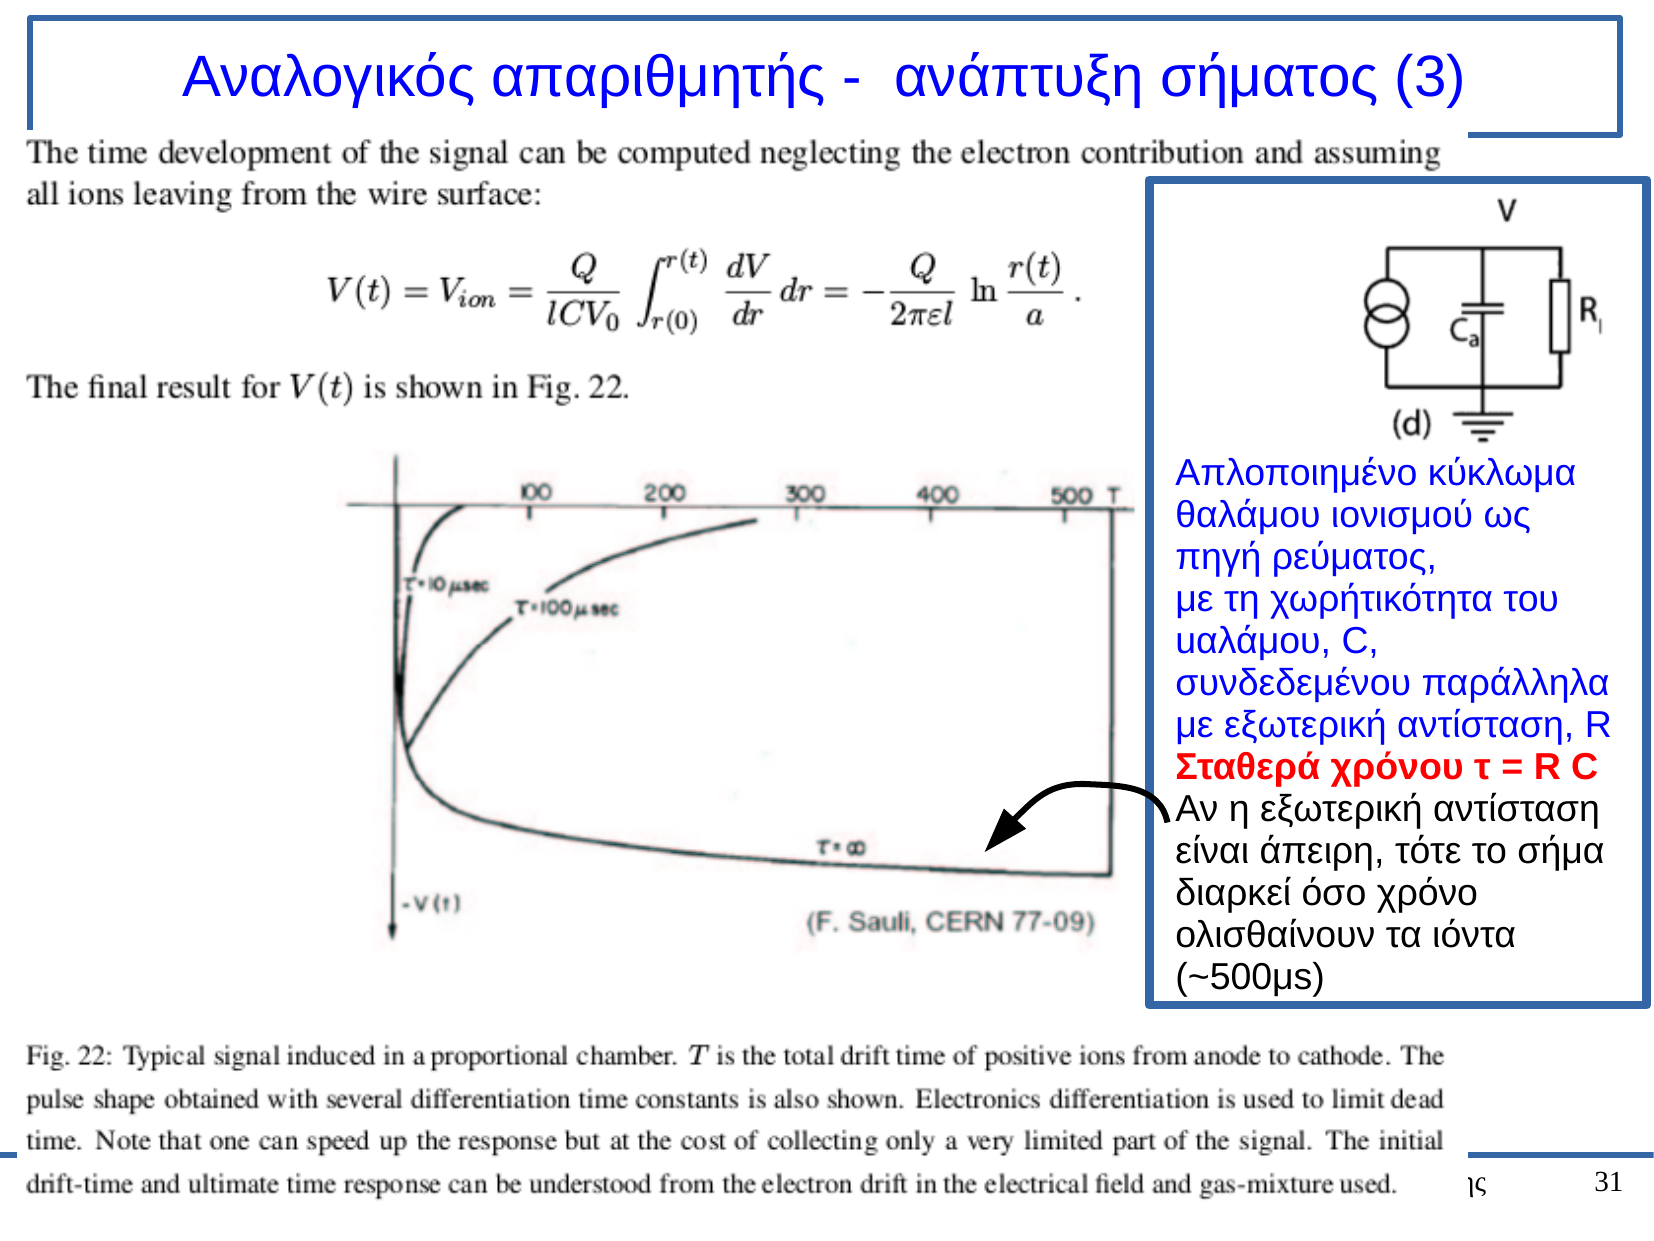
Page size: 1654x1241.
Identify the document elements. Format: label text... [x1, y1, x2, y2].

picture [1154, 184, 1609, 799]
title Αναλογικός απαριθμητής - ανάπτυξη σήματος (3) [30, 17, 1621, 136]
picture [17, 130, 1468, 1215]
text_box Απλοποιημένο κύκλωμα θαλάμου ιονισμού ως πηγή ρεύματος, με τη χωρήτικότητα του uαλάμου, C, συνδεδεμένου παράλληλα με εξωτερική αντίσταση, R Σταθερά χρόνου τ = R C Αν η εξωτερική αντίσταση είναι άπειρη, τότε το σήμα διαρκεί όσο χρόνο ολισθαίνουν τα ιόντα (~500μs) [1160, 443, 1636, 1001]
picture [1154, 805, 1160, 1001]
